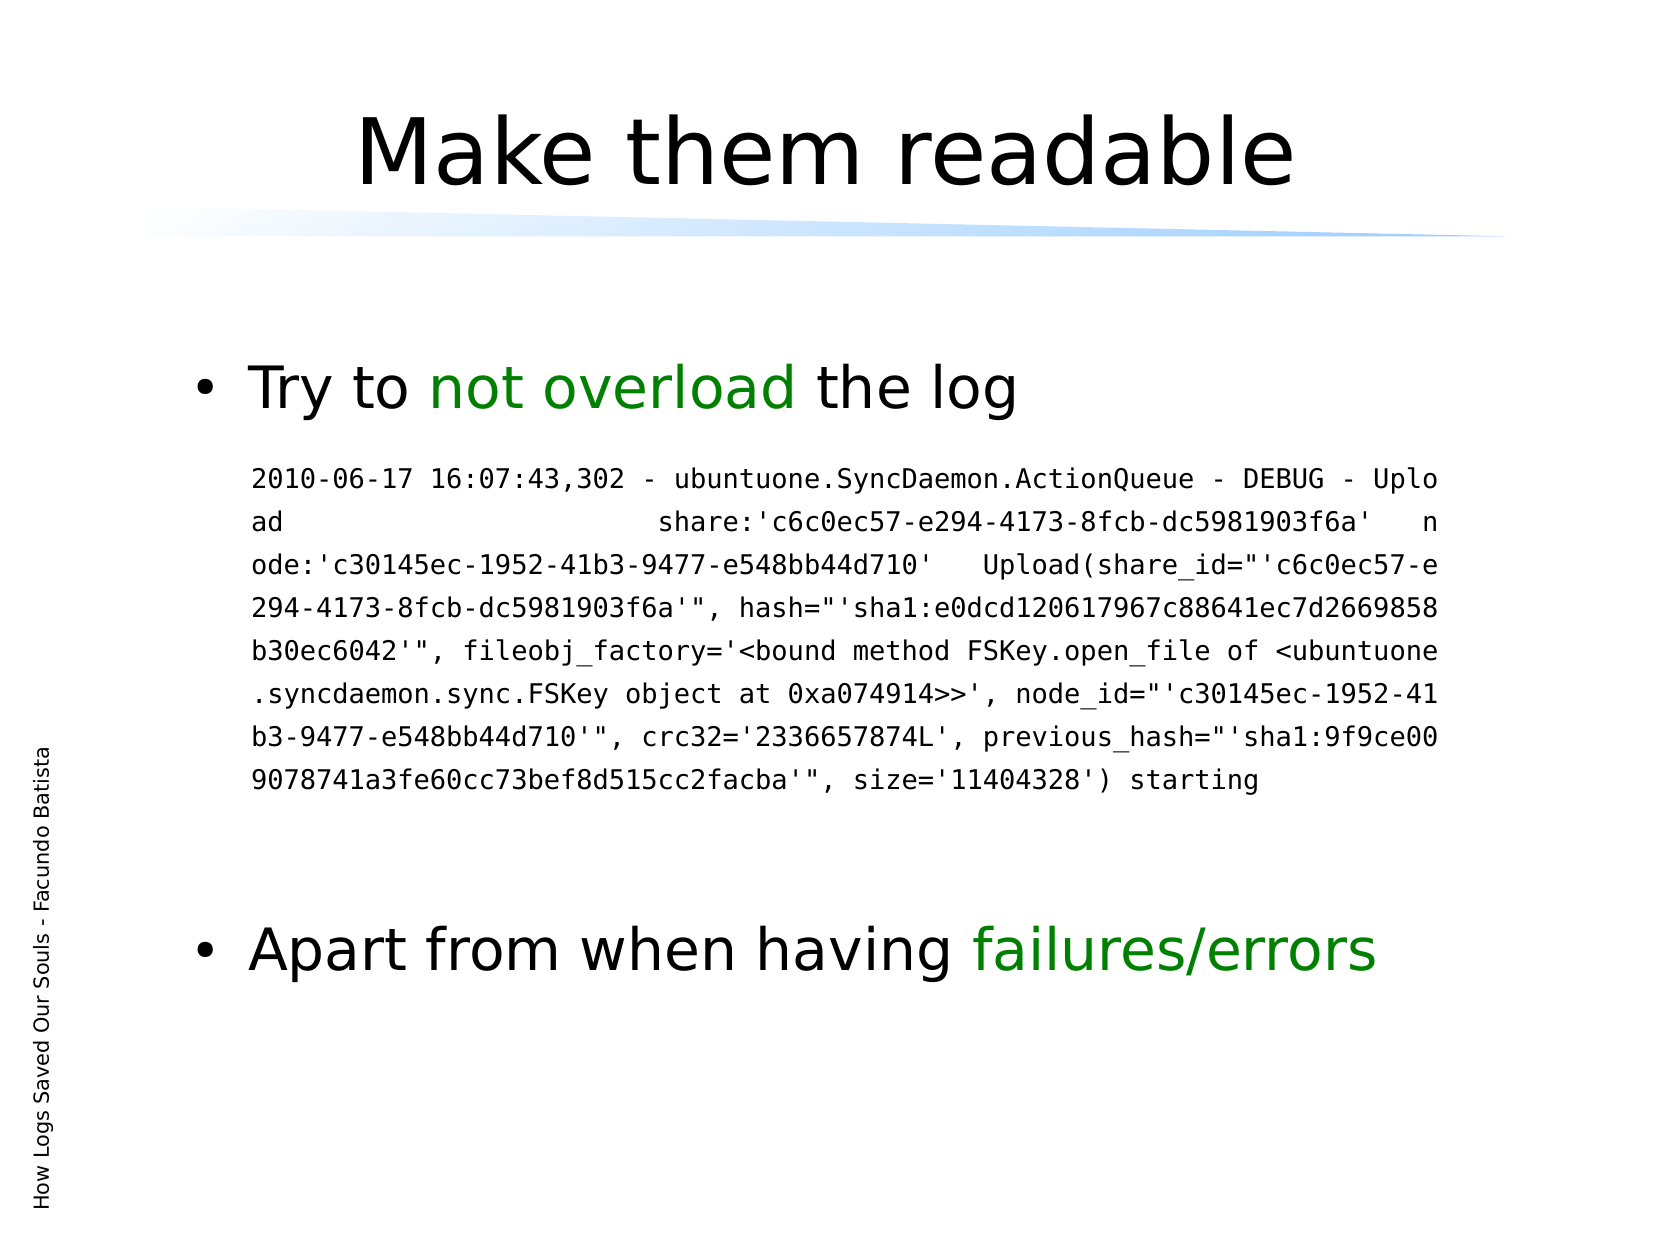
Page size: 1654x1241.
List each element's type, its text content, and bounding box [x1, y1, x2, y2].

list Try to not overload the log 2010-06-17 16:07:43,302 - ubuntuone.SyncDaemon.ActionQueue - DEBUG - Uplo ad share:'c6c0ec57-e294-4173-8fcb-dc5981903f6a' n ode:'c30145ec-1952-41b3-9477-e548bb44d710' Upload(share_id="'c6c0ec57-e 294-4173-8fcb-dc5981903f6a'", hash="'sha1:e0dcd120617967c88641ec7d2669858 b30ec6042'", fileobj_factory='<bound method FSKey.open_file of <ubuntuone .syncdaemon.sync.FSKey object at 0xa074914>>', node_id="'c30145ec-1952-41 b3-9477-e548bb44d710'", crc32='2336657874L', previous_hash="'sha1:9f9ce00 9078741a3fe60cc73bef8d515cc2facba'", size='11404328') starting Apart from when having failures/errors [177, 354, 1571, 1109]
title Make them readable [82, 49, 1571, 257]
